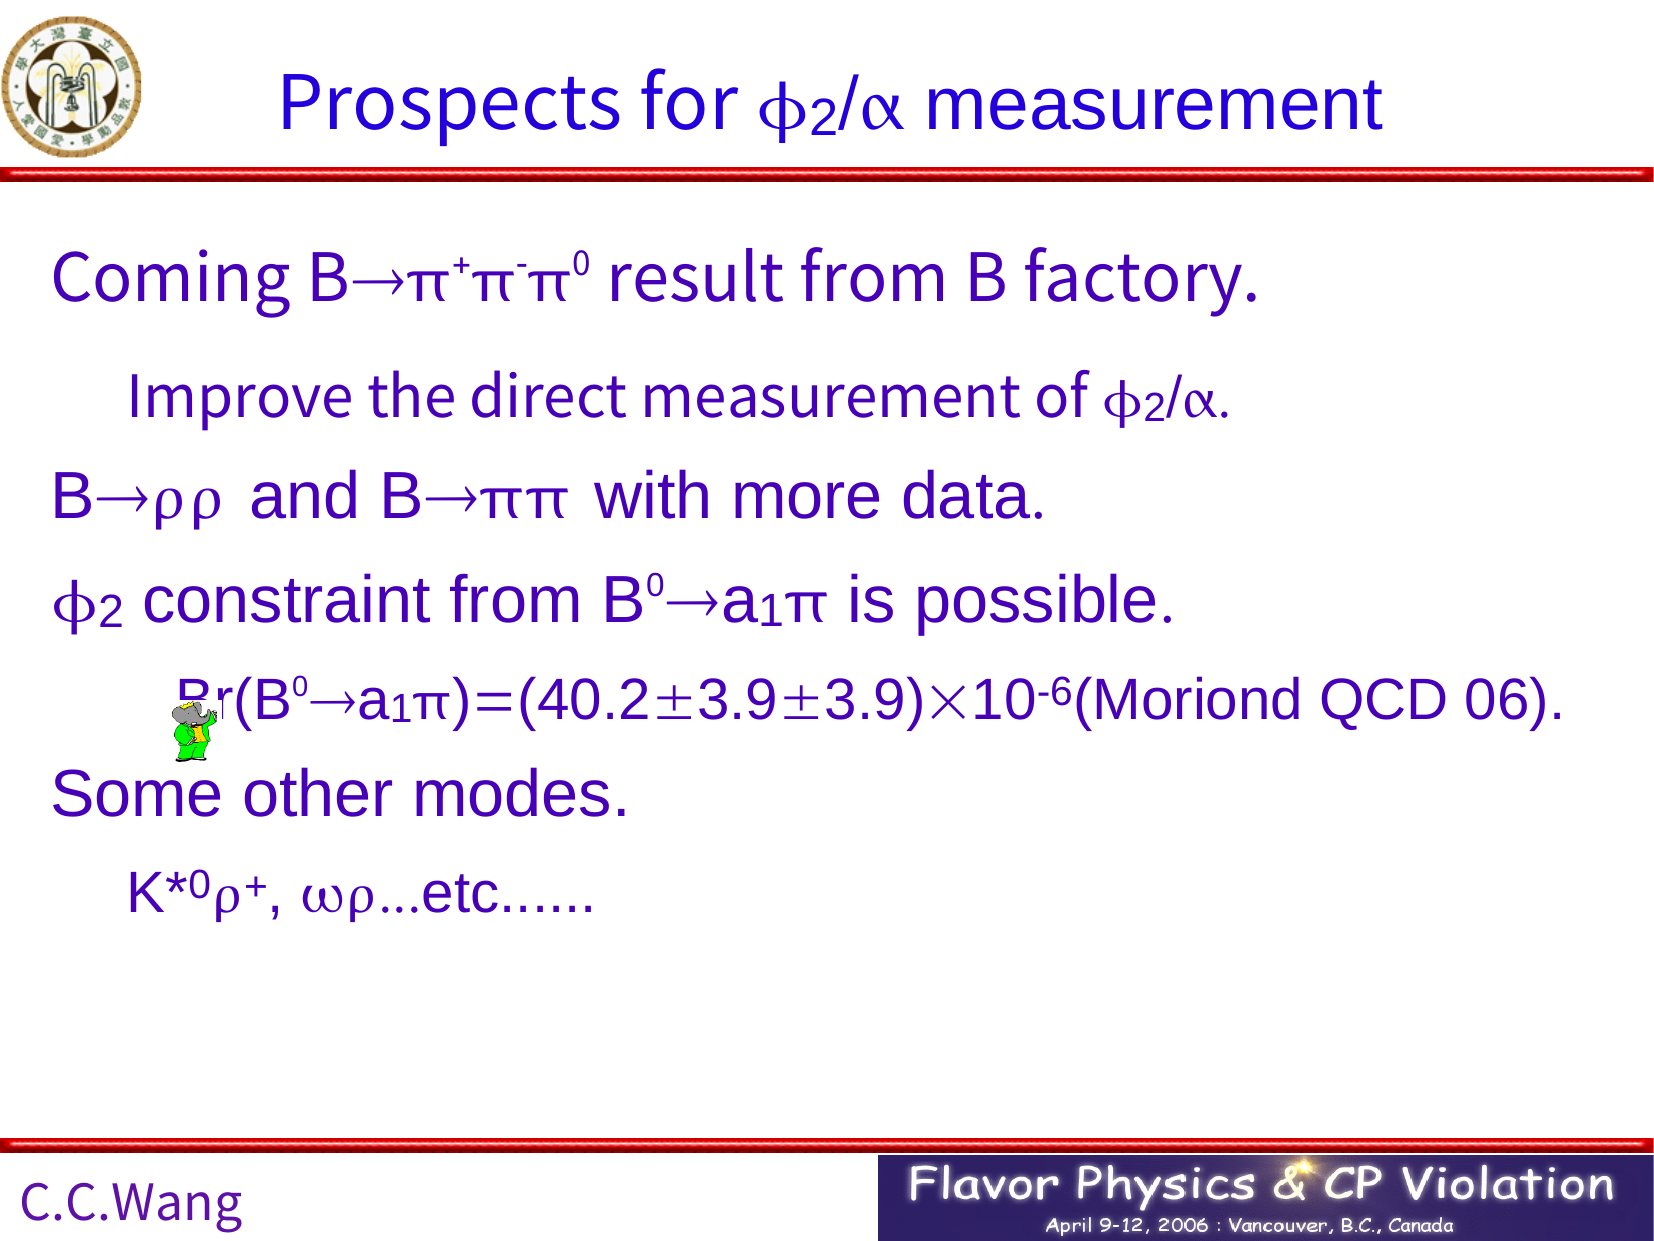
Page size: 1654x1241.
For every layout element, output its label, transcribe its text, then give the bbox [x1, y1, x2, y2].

picture [0, 15, 143, 159]
picture [0, 1138, 1654, 1153]
title Prospects for 2/ measurement [140, 22, 1520, 173]
list Coming B+-0 result from B factory. Improve the direct measurement of 2/. B and B with more data. 2 constraint from B0a1 is possible. Br(B0a1)=(40.2±3.9±3.9)×10-6(Moriond QCD 06). Some other modes. K*0+, ...etc...... [32, 223, 1629, 1124]
picture [0, 167, 1654, 182]
picture [878, 1155, 1654, 1241]
picture [172, 700, 222, 762]
